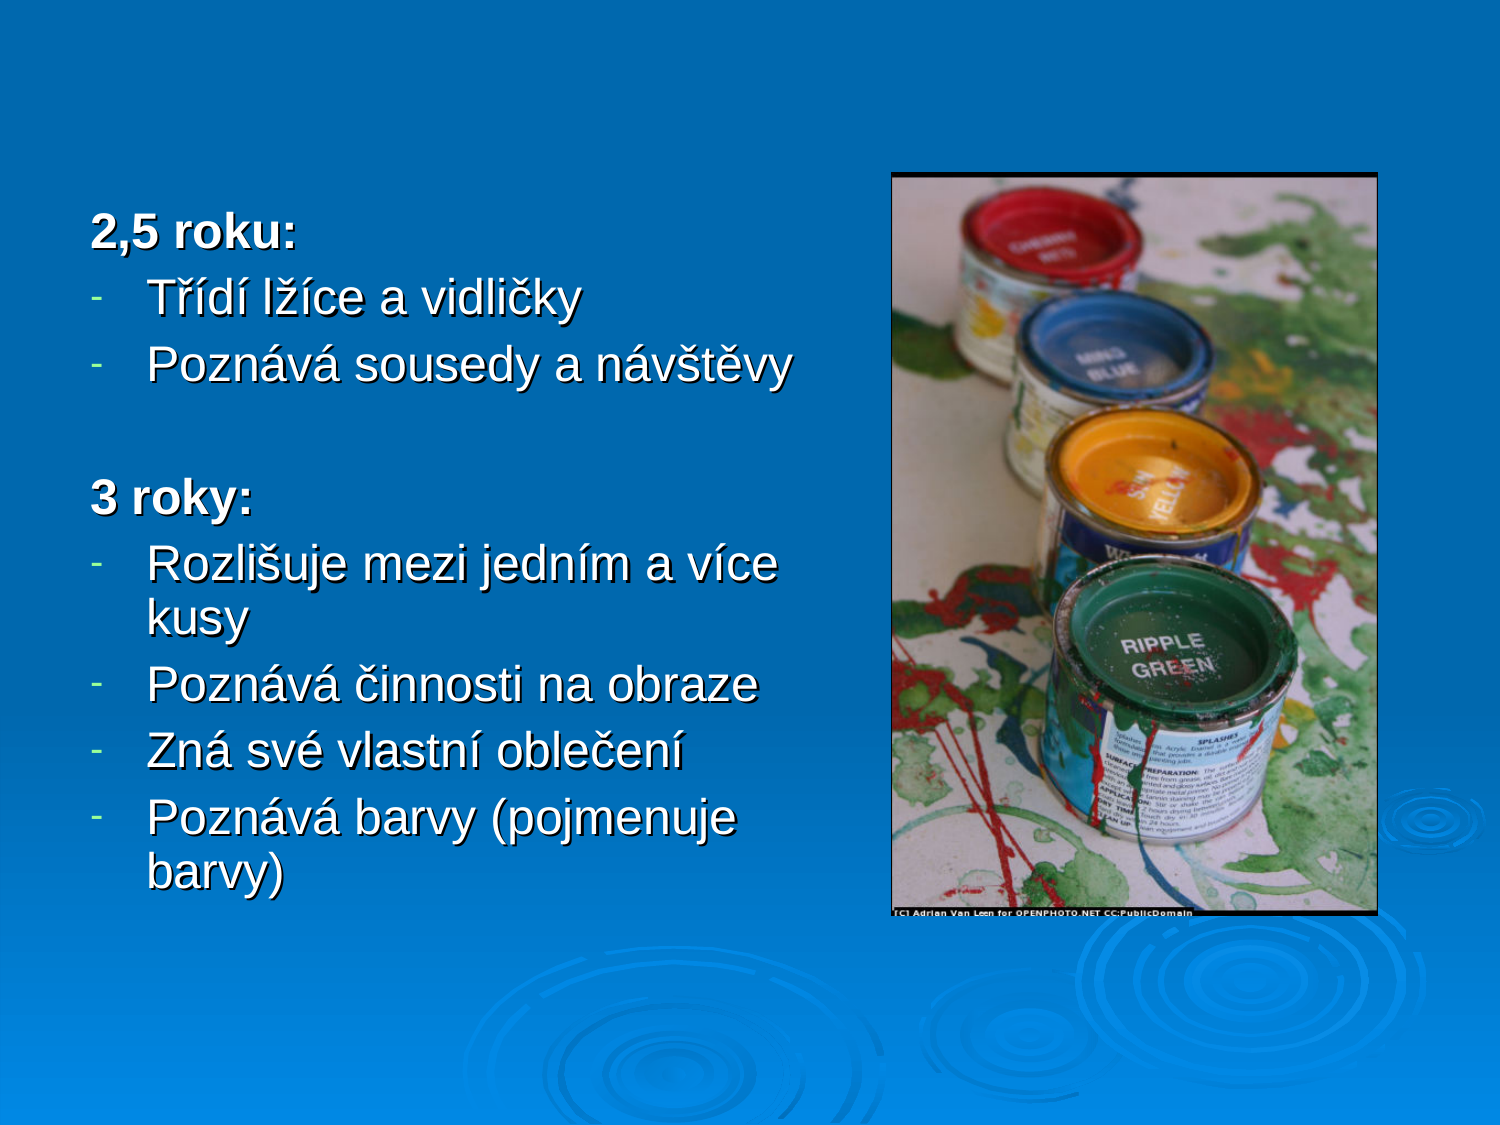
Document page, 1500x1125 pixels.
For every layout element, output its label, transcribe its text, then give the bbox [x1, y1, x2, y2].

text_box [891, 172, 1378, 916]
list 2,5 roku: Třídí lžíce a vidličky Poznává sousedy a návštěvy 3 roky: Rozlišuje mezi jedním a více kusy Poznává činnosti na obraze Zná své vlastní oblečení Poznává barvy (pojmenuje barvy) [74, 125, 821, 965]
